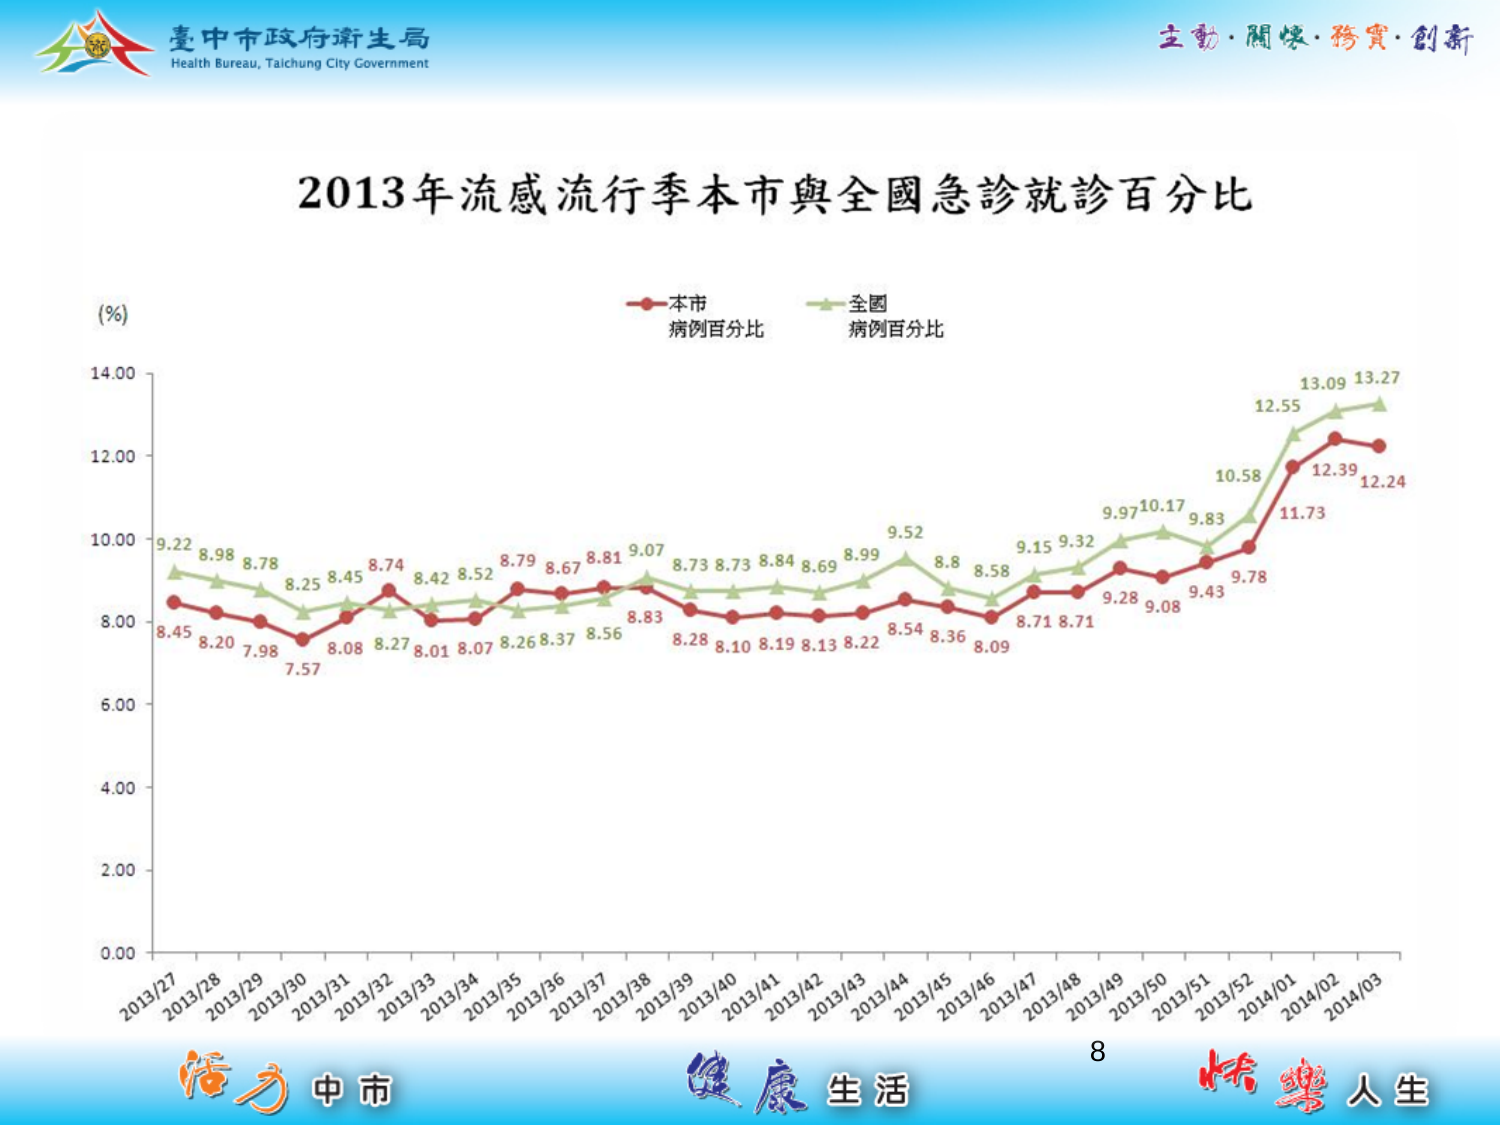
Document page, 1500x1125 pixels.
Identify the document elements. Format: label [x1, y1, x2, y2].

picture [35, 105, 1465, 1055]
text_box [1074, 1055, 1426, 1103]
